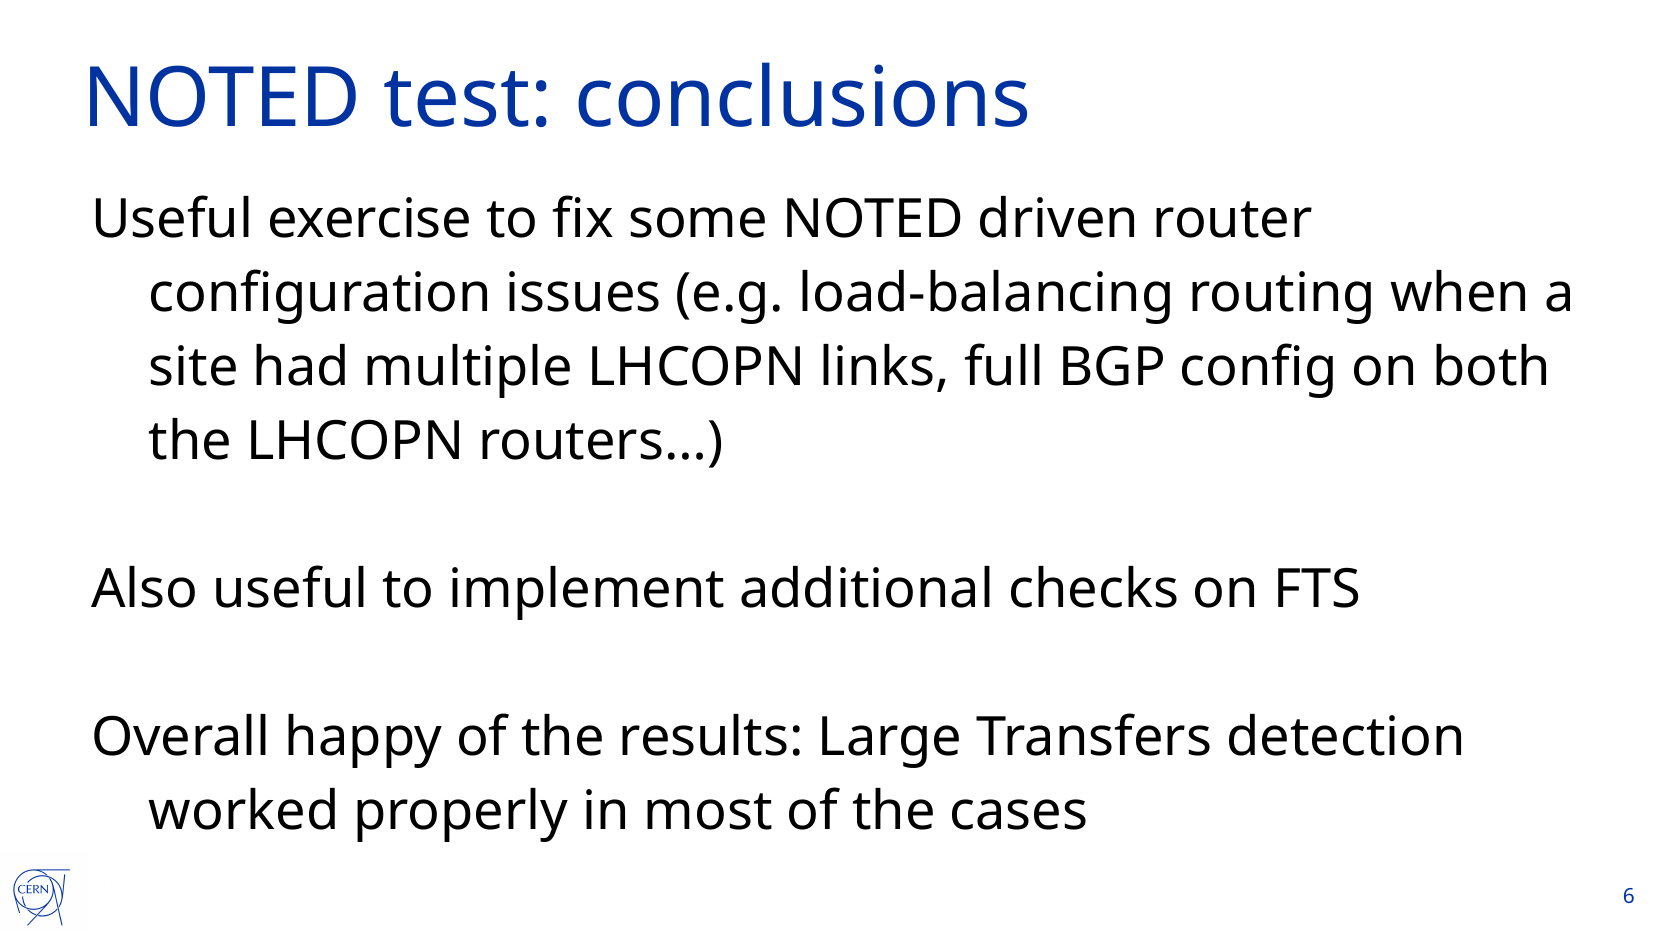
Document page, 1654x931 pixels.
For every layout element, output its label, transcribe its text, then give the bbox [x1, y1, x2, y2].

text_box Useful exercise to fix some NOTED driven router configuration issues (e.g. load-balancing routing when a site had multiple LHCOPN links, full BGP config on both the LHCOPN routers…) Also useful to implement additional checks on FTS Overall happy of the results: Large Transfers detection worked properly in most of the cases [76, 172, 1601, 931]
title NOTED test: conclusions [82, 37, 1571, 247]
picture [0, 850, 76, 931]
